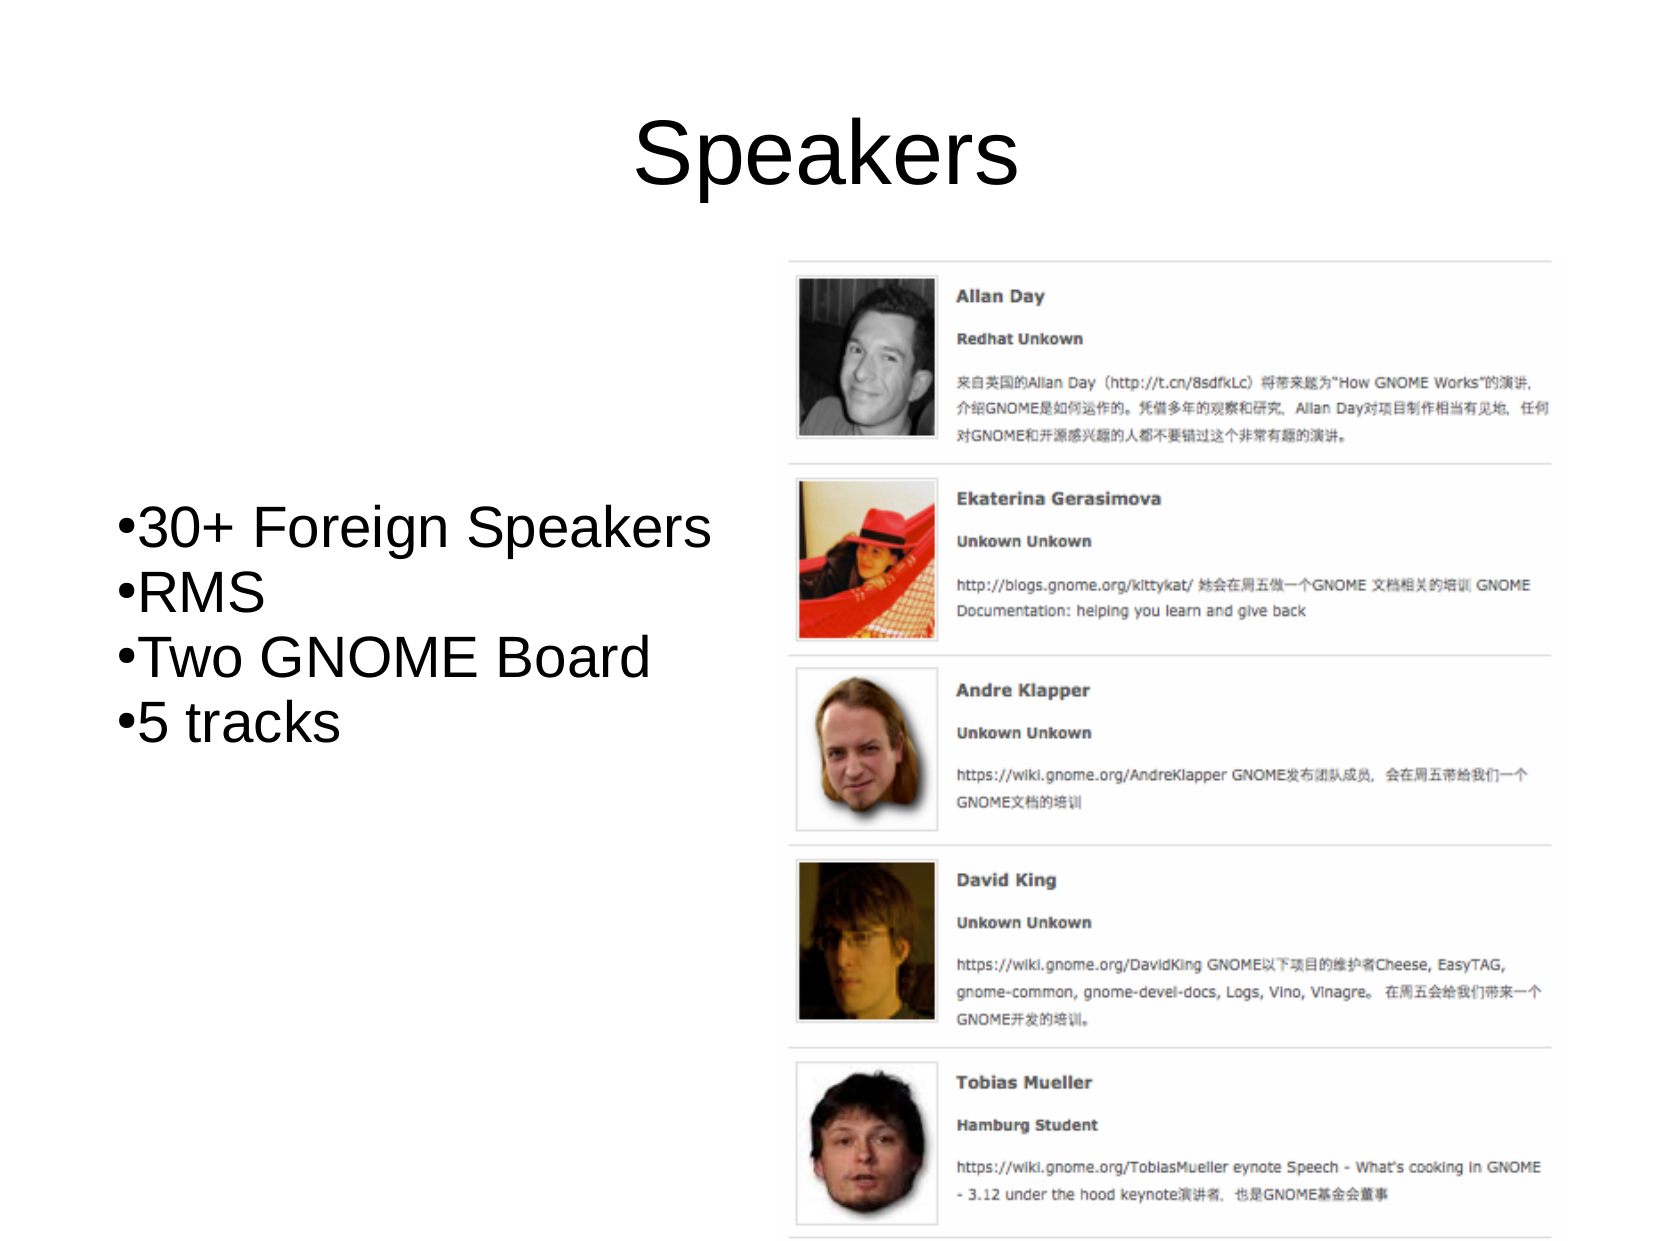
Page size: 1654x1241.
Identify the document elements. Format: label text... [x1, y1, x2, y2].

picture [780, 259, 1568, 1241]
title Speakers [82, 56, 1571, 250]
text_box 30+ Foreign Speakers RMS Two GNOME Board 5 tracks [101, 487, 976, 828]
chart [82, 290, 780, 1109]
